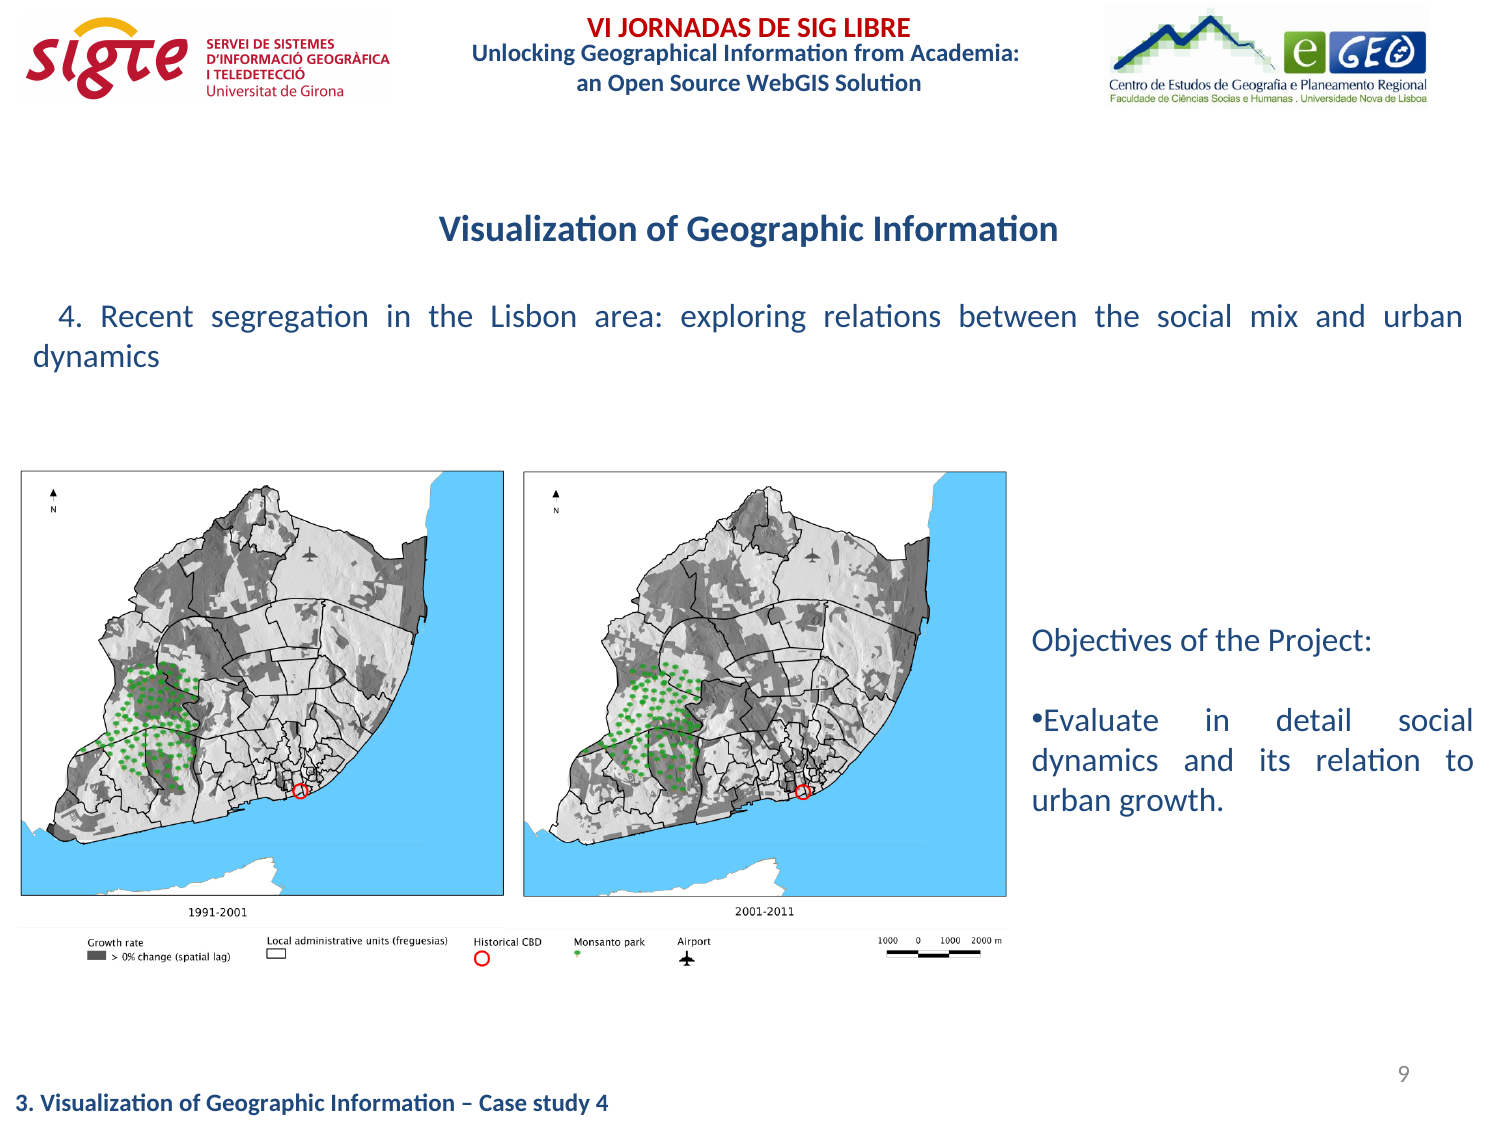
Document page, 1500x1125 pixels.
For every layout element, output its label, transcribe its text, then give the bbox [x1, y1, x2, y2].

text_box 3. Visualization of Geographic Information – Case study 4 [0, 1078, 1345, 1125]
picture [18, 467, 1009, 971]
picture [20, 13, 393, 103]
text_box Objectives of the Project: Evaluate in detail social dynamics and its relation to urban growth. [1016, 610, 1490, 826]
picture [1104, 2, 1430, 110]
text_box VI JORNADAS DE SIG LIBRE [572, 0, 927, 29]
text_box <número> [1074, 1042, 1426, 1103]
text_box Unlocking Geographical Information from Academia: an Open Source WebGIS Solution [442, 29, 1057, 105]
text_box Visualization of Geographic Information 4. Recent segregation in the Lisbon area: exploring relations between the social mix and urban dynamics [18, 196, 1481, 382]
